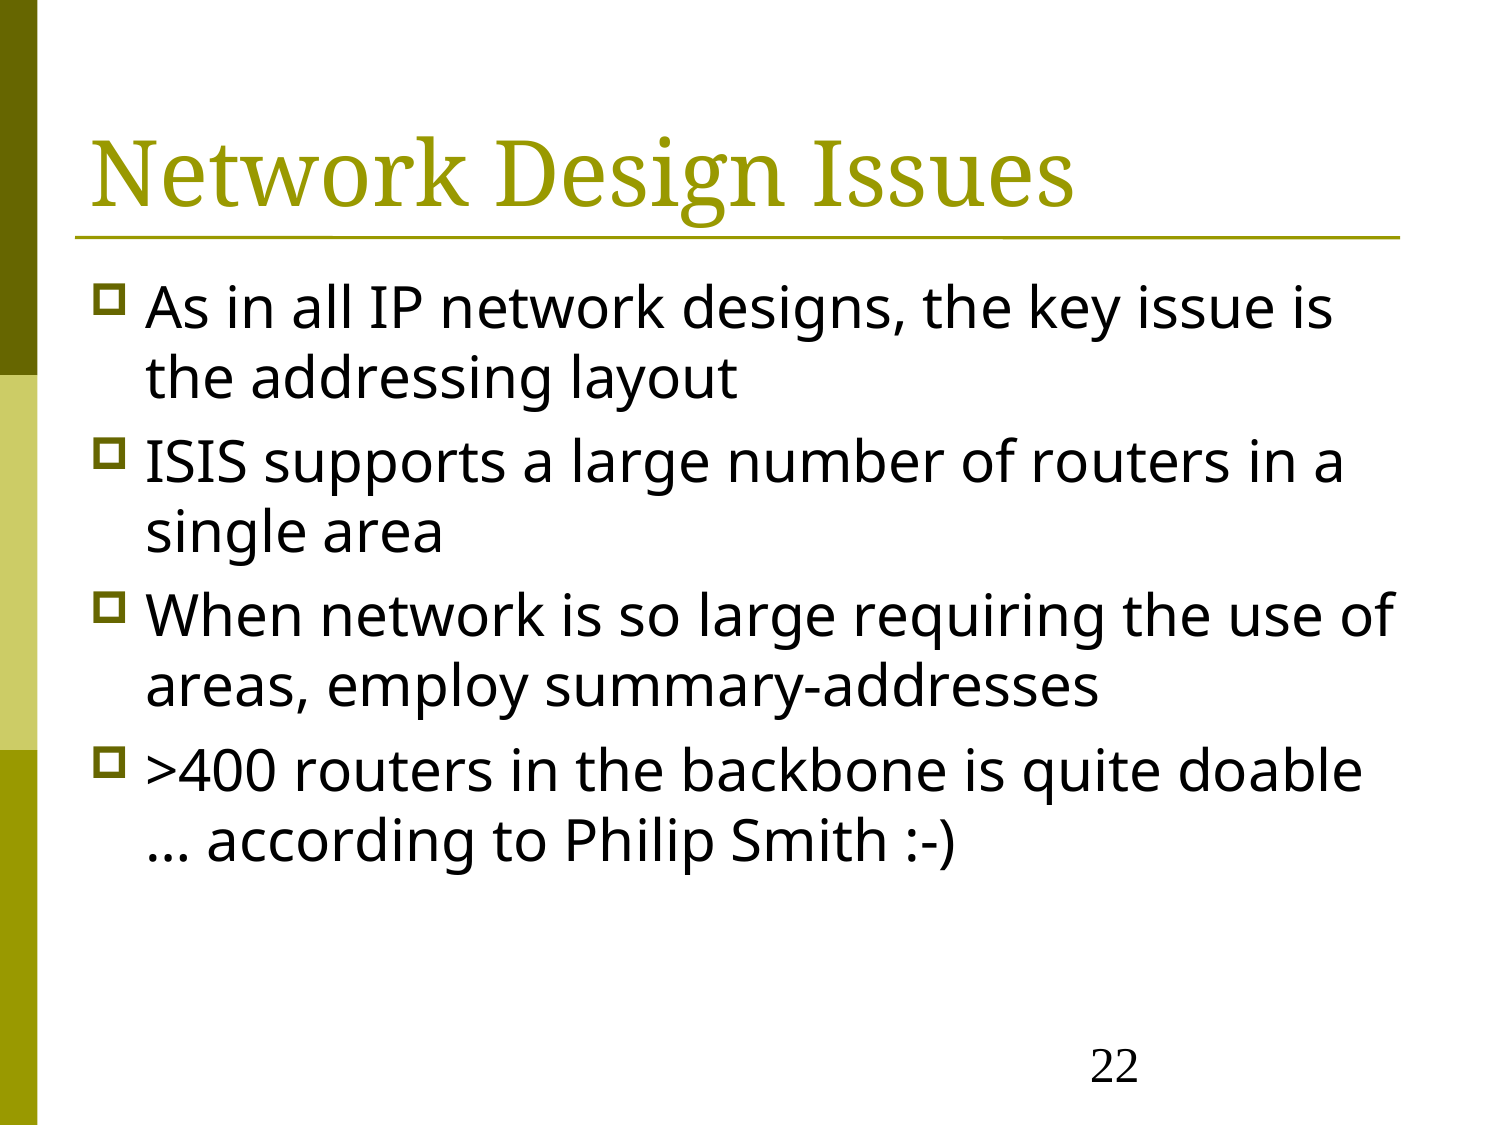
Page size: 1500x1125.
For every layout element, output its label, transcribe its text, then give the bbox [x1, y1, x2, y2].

title Network Design Issues [75, 45, 1426, 233]
list As in all IP network designs, the key issue is the addressing layout ISIS supports a large number of routers in a single area When network is so large requiring the use of areas, employ summary-addresses >400 routers in the backbone is quite doable … according to Philip Smith :-) [75, 262, 1426, 1006]
text_box <number> [1074, 1025, 1425, 1101]
